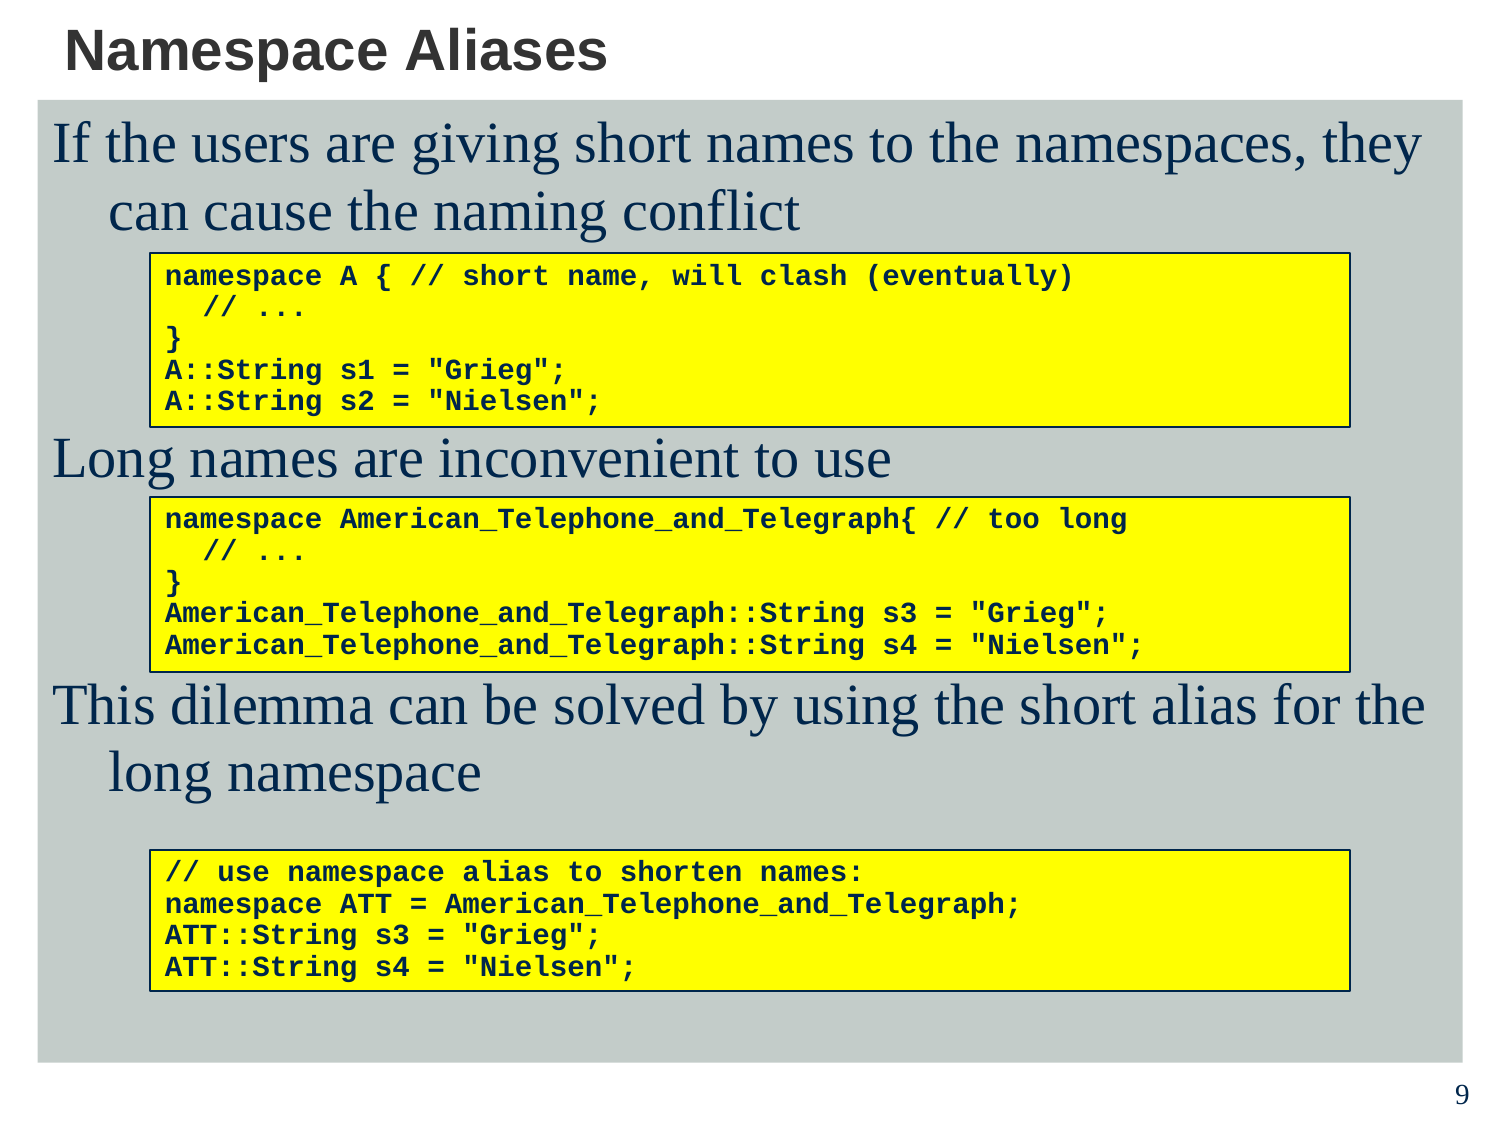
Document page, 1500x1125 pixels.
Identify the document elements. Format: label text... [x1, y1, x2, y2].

title Namespace Aliases [50, 0, 1450, 91]
text_box namespace A { // short name, will clash (eventually) // ... } A::String s1 = "Grieg"; A::String s2 = "Nielsen"; [150, 253, 1351, 439]
list If the users are giving short names to the namespaces, they can cause the naming conflict Long names are inconvenient to use This dilemma can be solved by using the short alias for the long namespace [37, 99, 1463, 1063]
text_box // use namespace alias to shorten names: namespace ATT = American_Telephone_and_Telegraph; ATT::String s3 = "Grieg"; ATT::String s4 = "Nielsen"; [150, 849, 1351, 1022]
text_box namespace American_Telephone_and_Telegraph{ // too long // ... } American_Telephone_and_Telegraph::String s3 = "Grieg"; American_Telephone_and_Telegraph::String s4 = "Nielsen"; [150, 496, 1351, 767]
